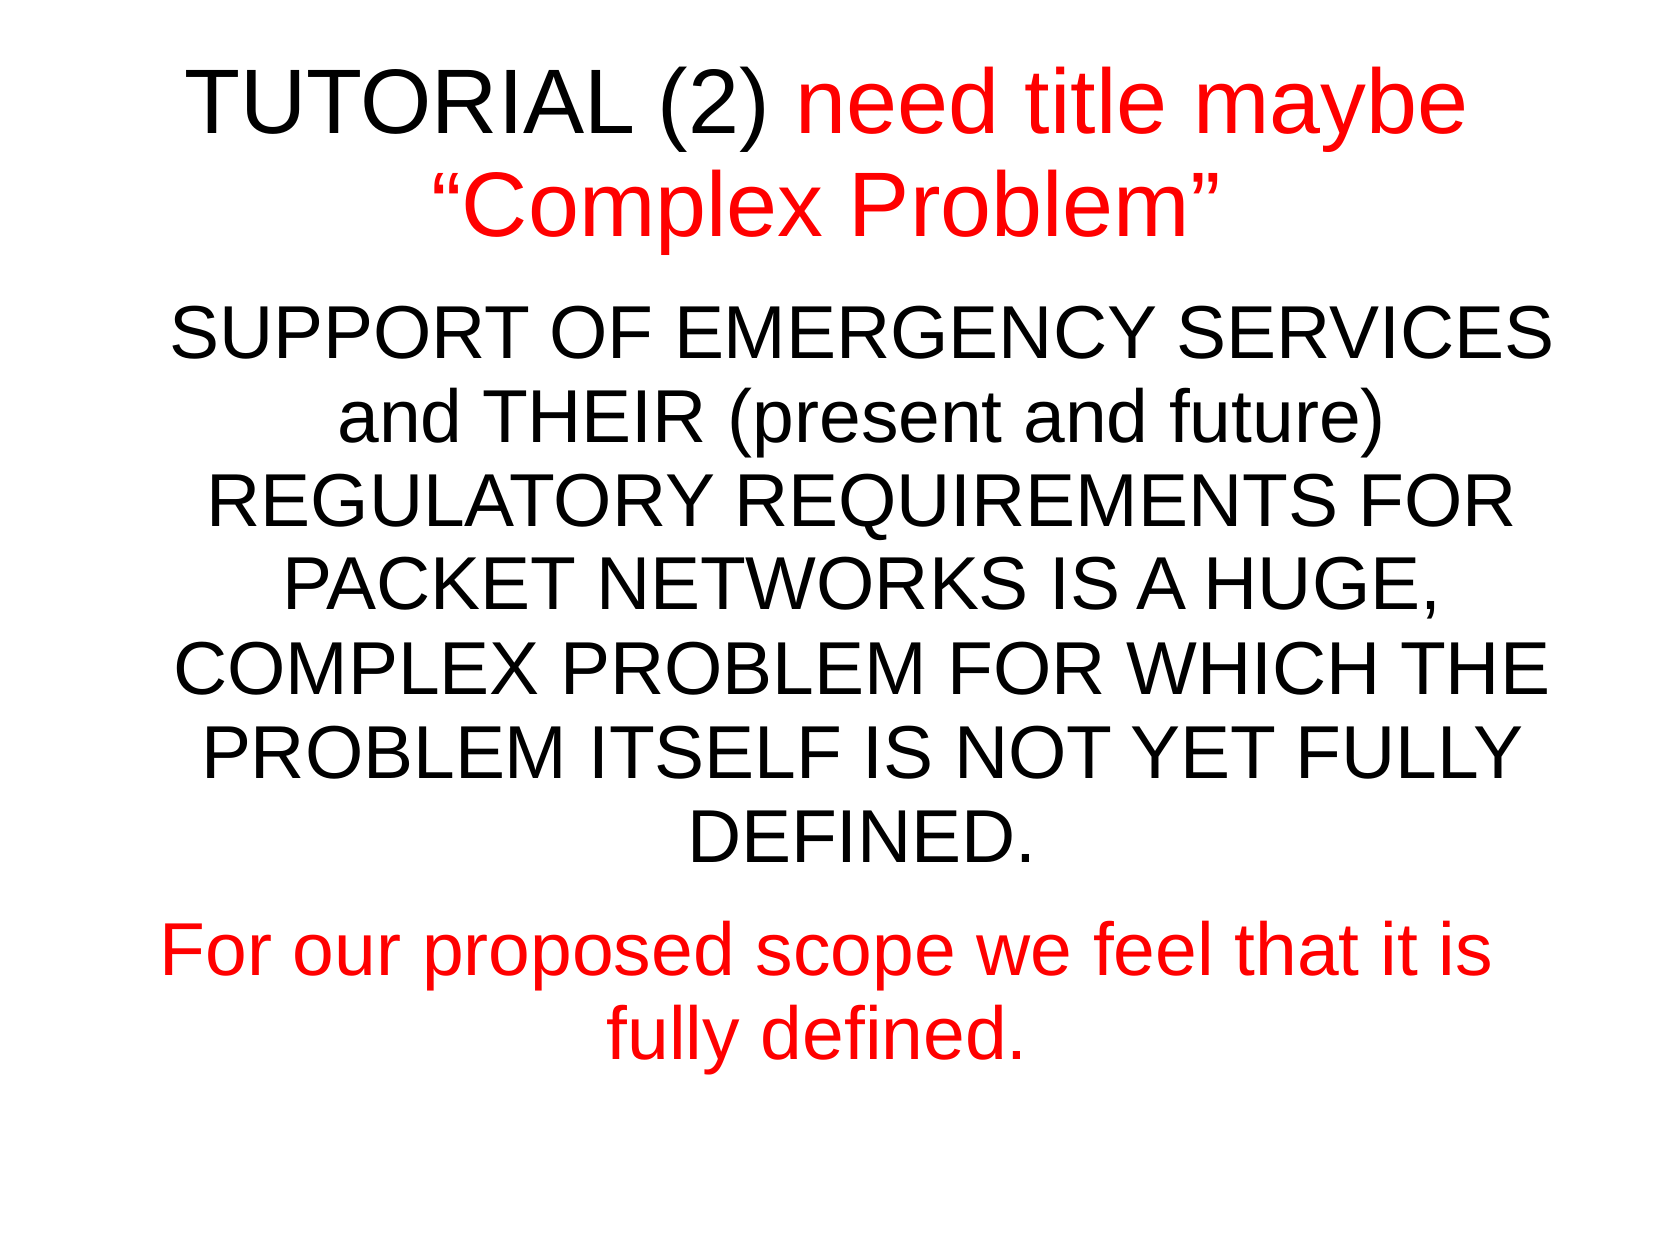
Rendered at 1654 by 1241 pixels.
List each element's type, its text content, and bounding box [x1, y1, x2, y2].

title TUTORIAL (2) need title maybe “Complex Problem” [82, 50, 1571, 256]
list SUPPORT OF EMERGENCY SERVICES and THEIR (present and future) REGULATORY REQUIREMENTS FOR PACKET NETWORKS IS A HUGE, COMPLEX PROBLEM FOR WHICH THE PROBLEM ITSELF IS NOT YET FULLY DEFINED. For our proposed scope we feel that it is fully defined. [82, 290, 1571, 1180]
